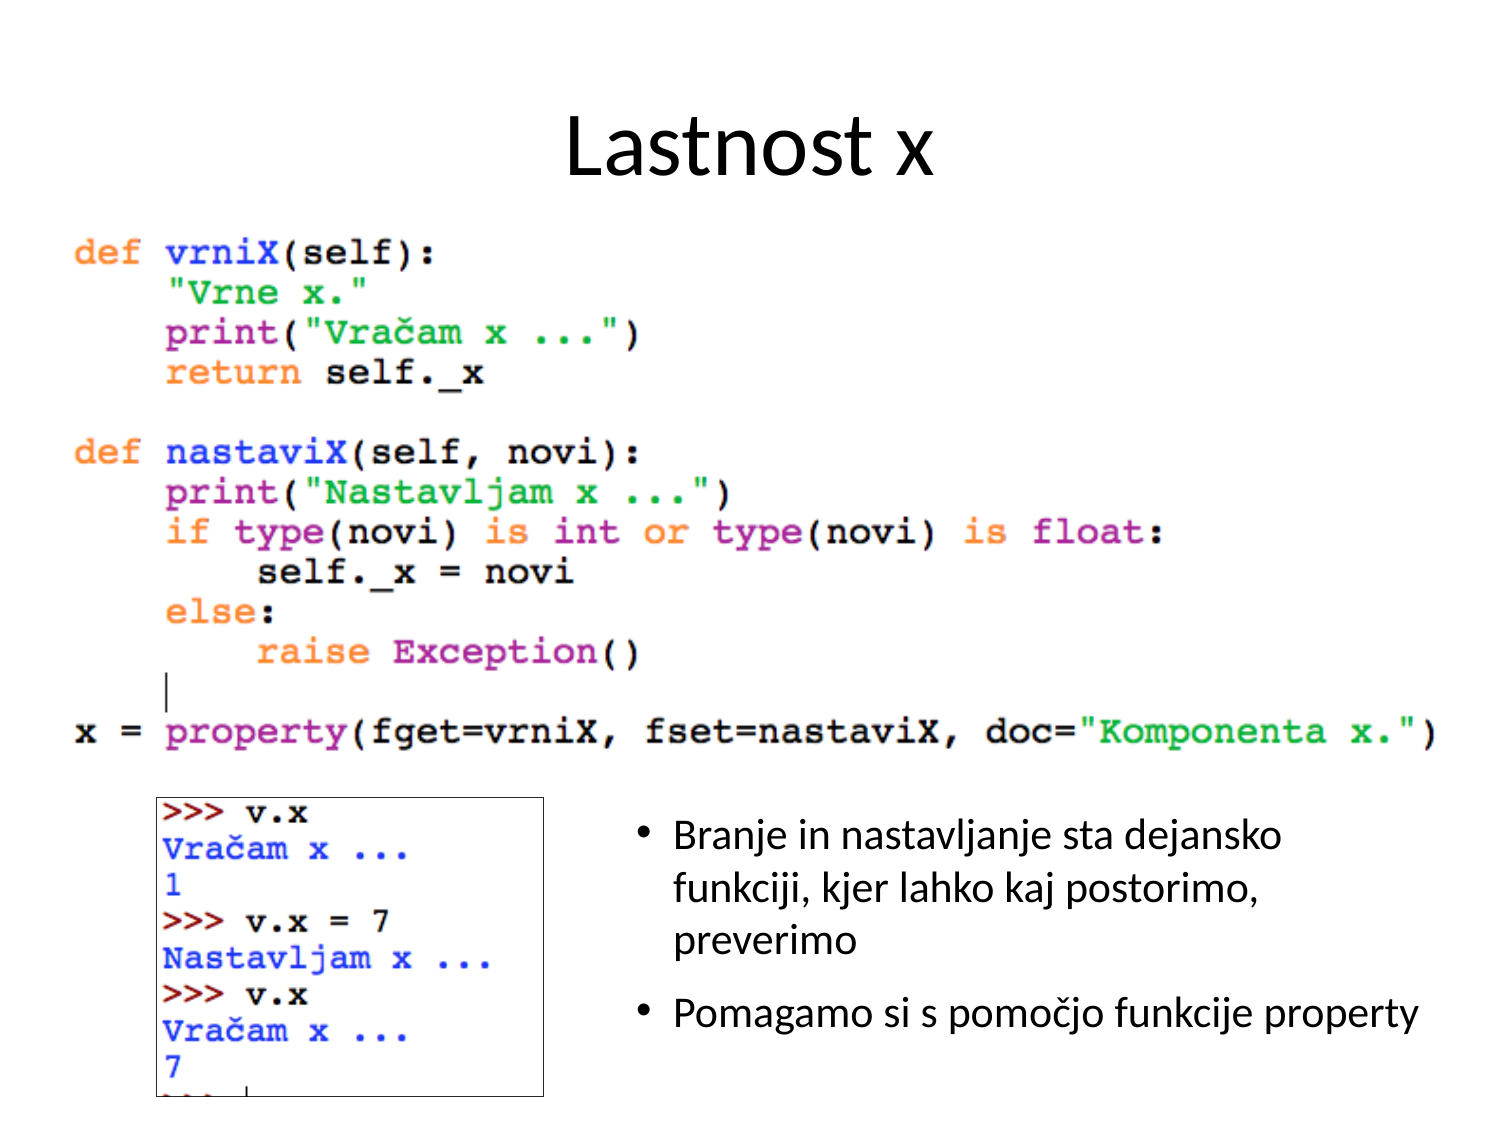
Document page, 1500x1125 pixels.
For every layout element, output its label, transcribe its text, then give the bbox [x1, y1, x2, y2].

title Lastnost x [75, 45, 1425, 232]
picture [67, 232, 1485, 768]
list Branje in nastavljanje sta dejansko funkciji, kjer lahko kaj postorimo, preverimo Pomagamo si s pomočjo funkcije property [621, 797, 1443, 1097]
picture [156, 797, 544, 1097]
